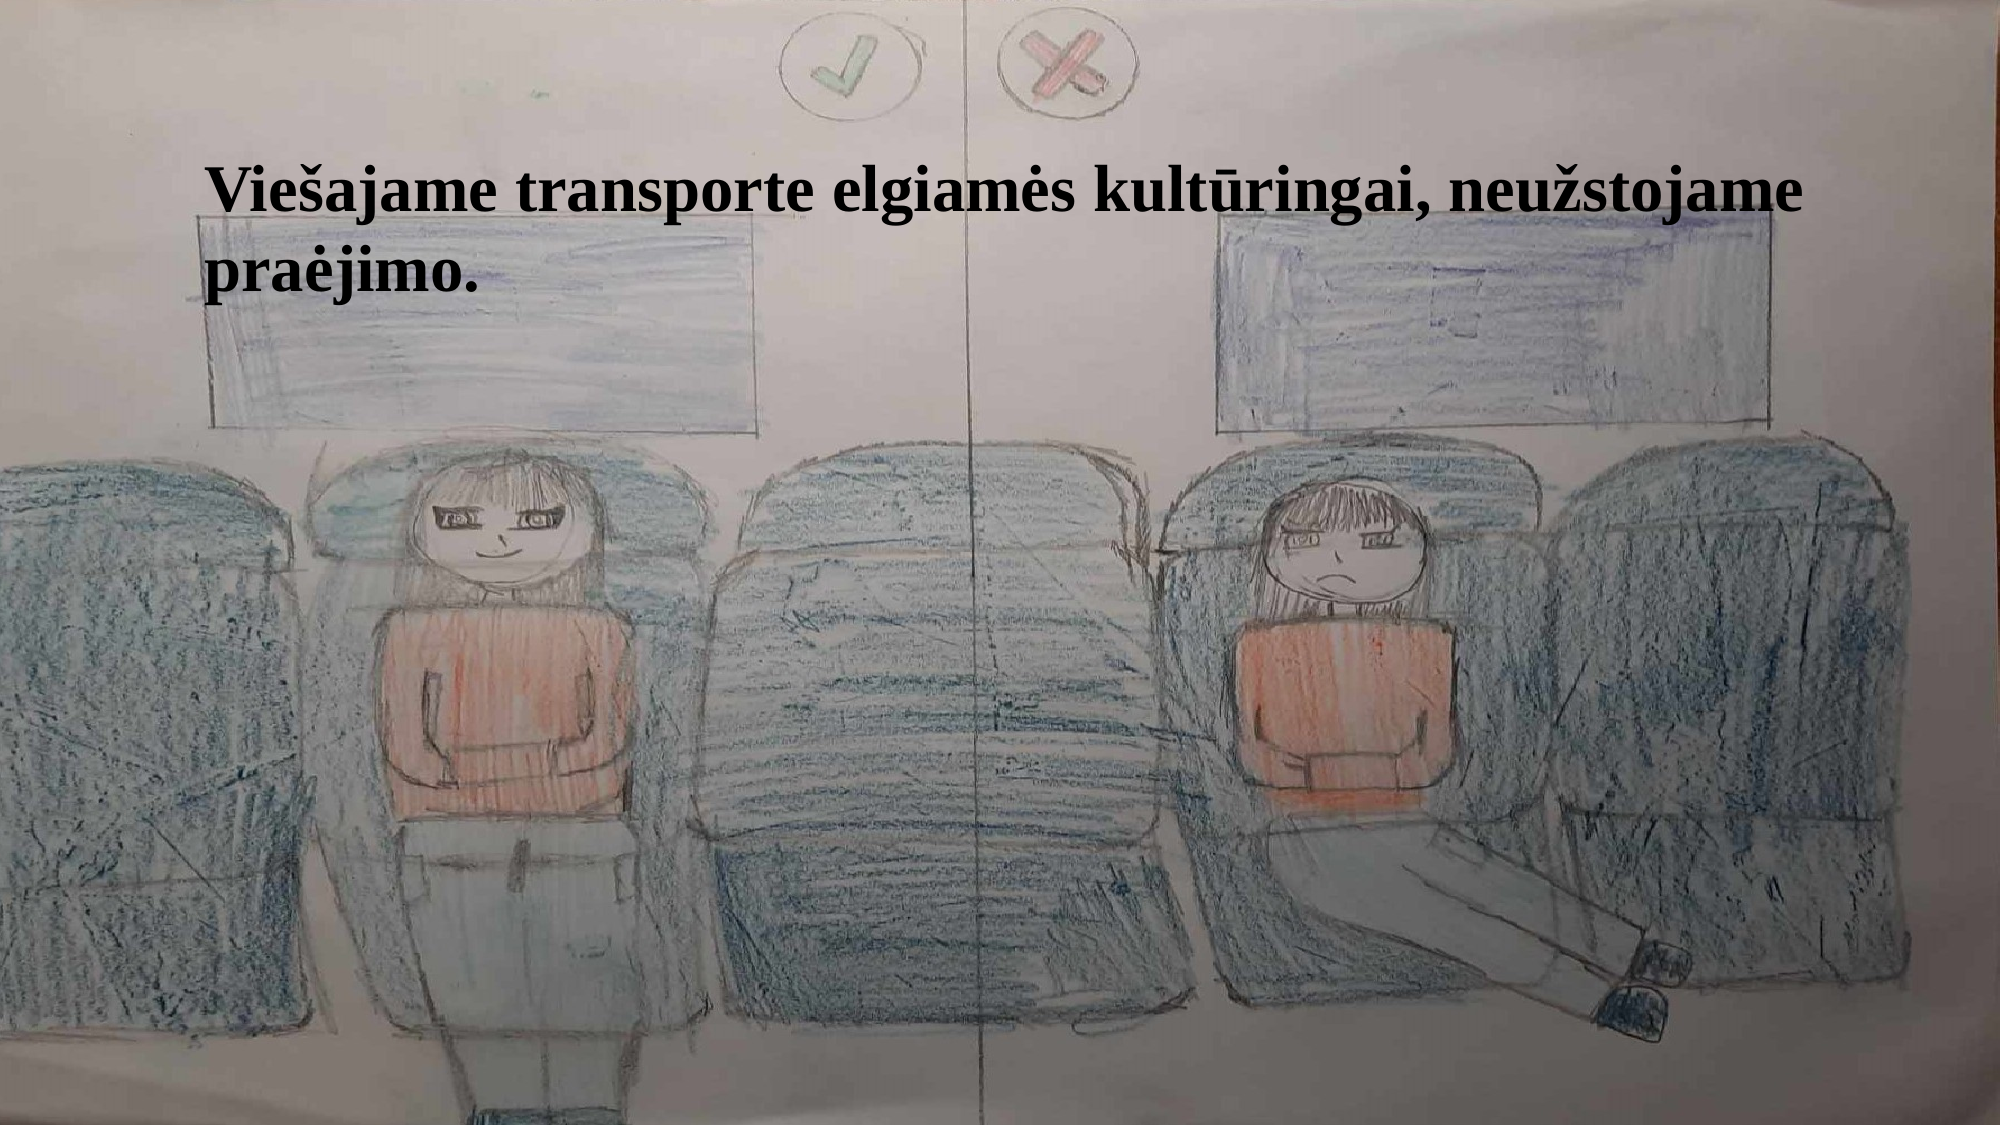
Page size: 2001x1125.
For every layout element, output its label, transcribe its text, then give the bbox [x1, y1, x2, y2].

picture [0, 0, 2000, 1125]
text_box Viešajame transporte elgiamės kultūringai, neužstojame praėjimo. [189, 136, 1926, 314]
